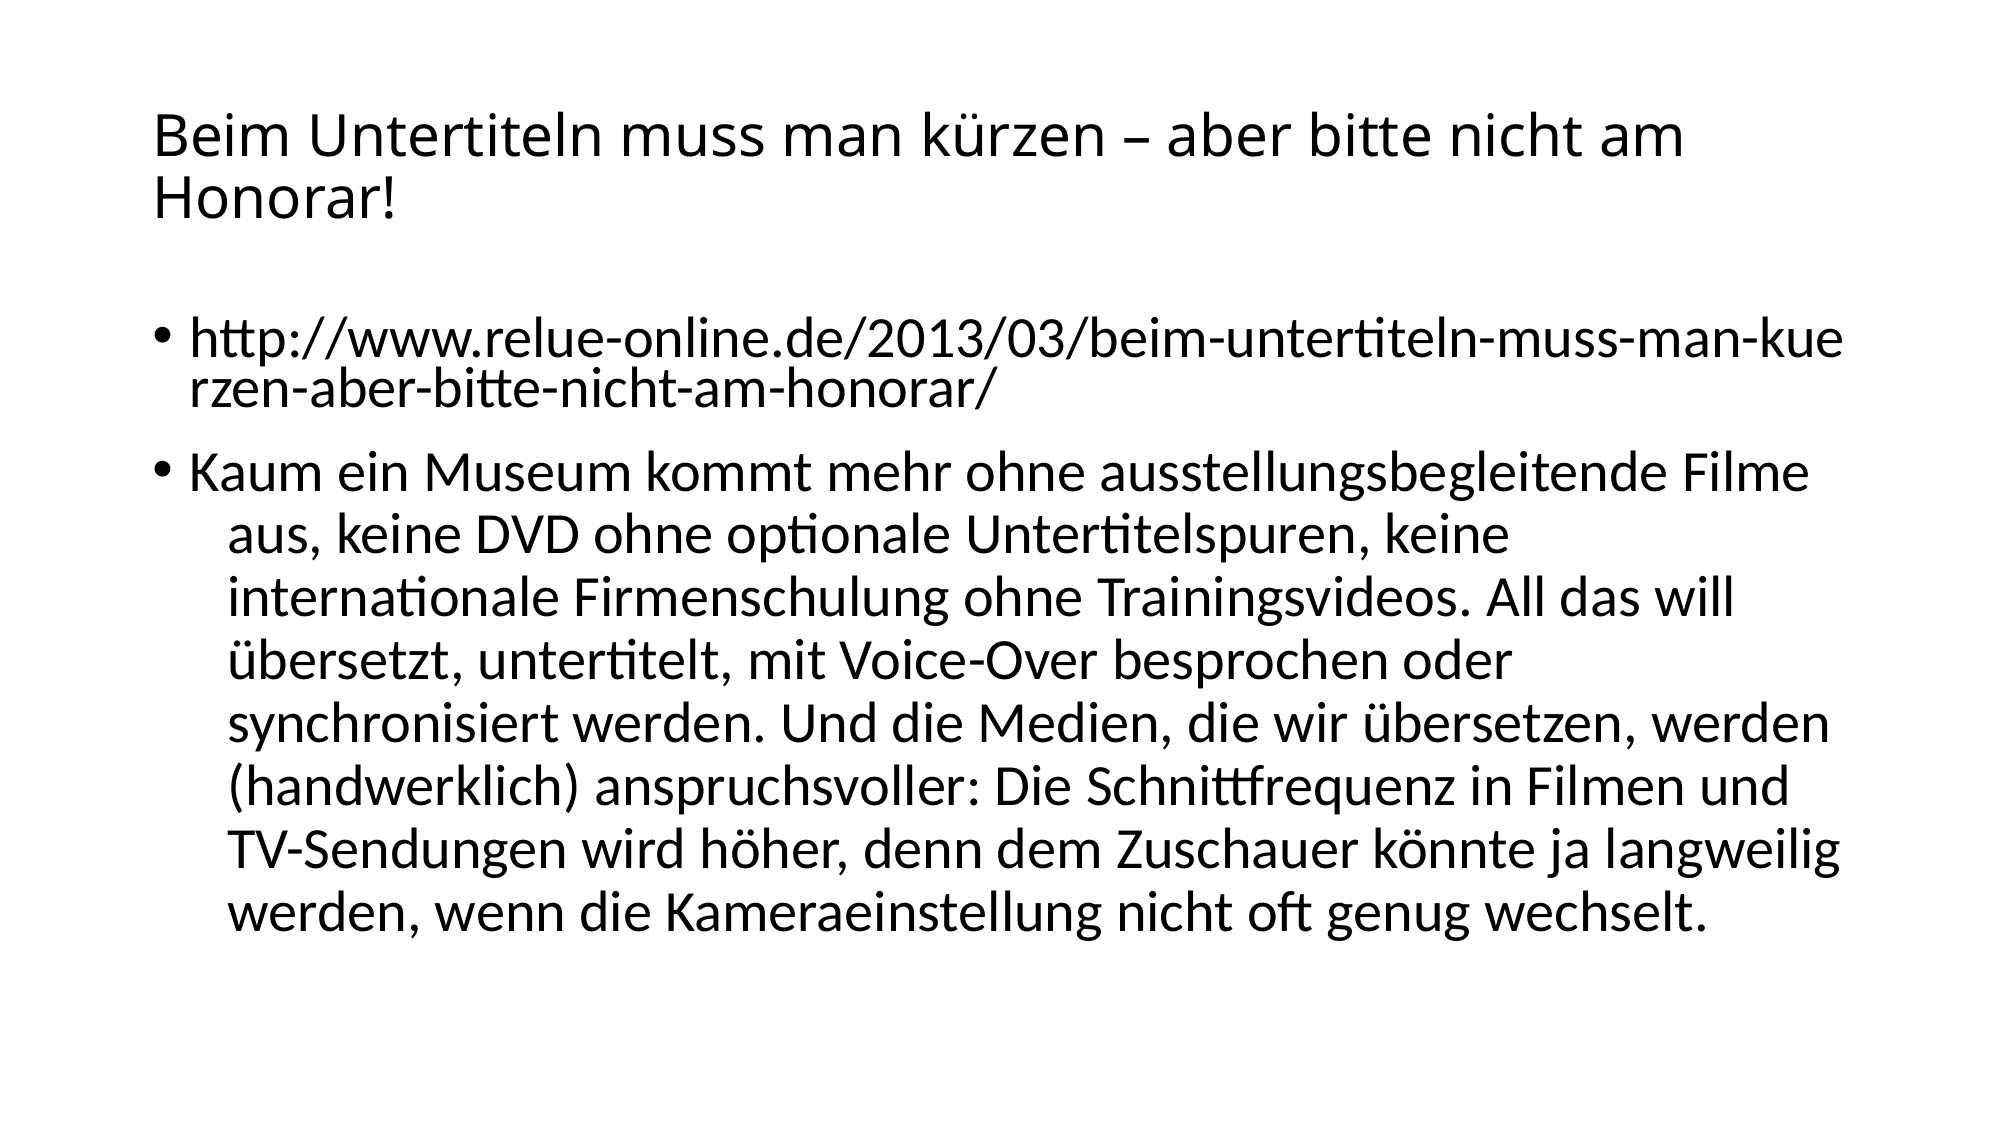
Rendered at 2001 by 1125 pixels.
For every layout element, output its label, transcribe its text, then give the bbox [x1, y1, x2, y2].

title Beim Untertiteln muss man kürzen – aber bitte nicht am Honorar! [137, 59, 1863, 278]
list http://www.relue-online.de/2013/03/beim-untertiteln-muss-man-kuerzen-aber-bitte-nicht-am-honorar/ Kaum ein Museum kommt mehr ohne ausstellungsbegleitende Filme aus, keine DVD ohne optionale Untertitelspuren, keine internationale Firmenschulung ohne Trainingsvideos. All das will übersetzt, untertitelt, mit Voice-Over besprochen oder synchronisiert werden. Und die Medien, die wir übersetzen, werden (handwerklich) anspruchsvoller: Die Schnittfrequenz in Filmen und TV-Sendungen wird höher, denn dem Zuschauer könnte ja langweilig werden, wenn die Kameraeinstellung nicht oft genug wechselt. [137, 299, 1863, 1014]
